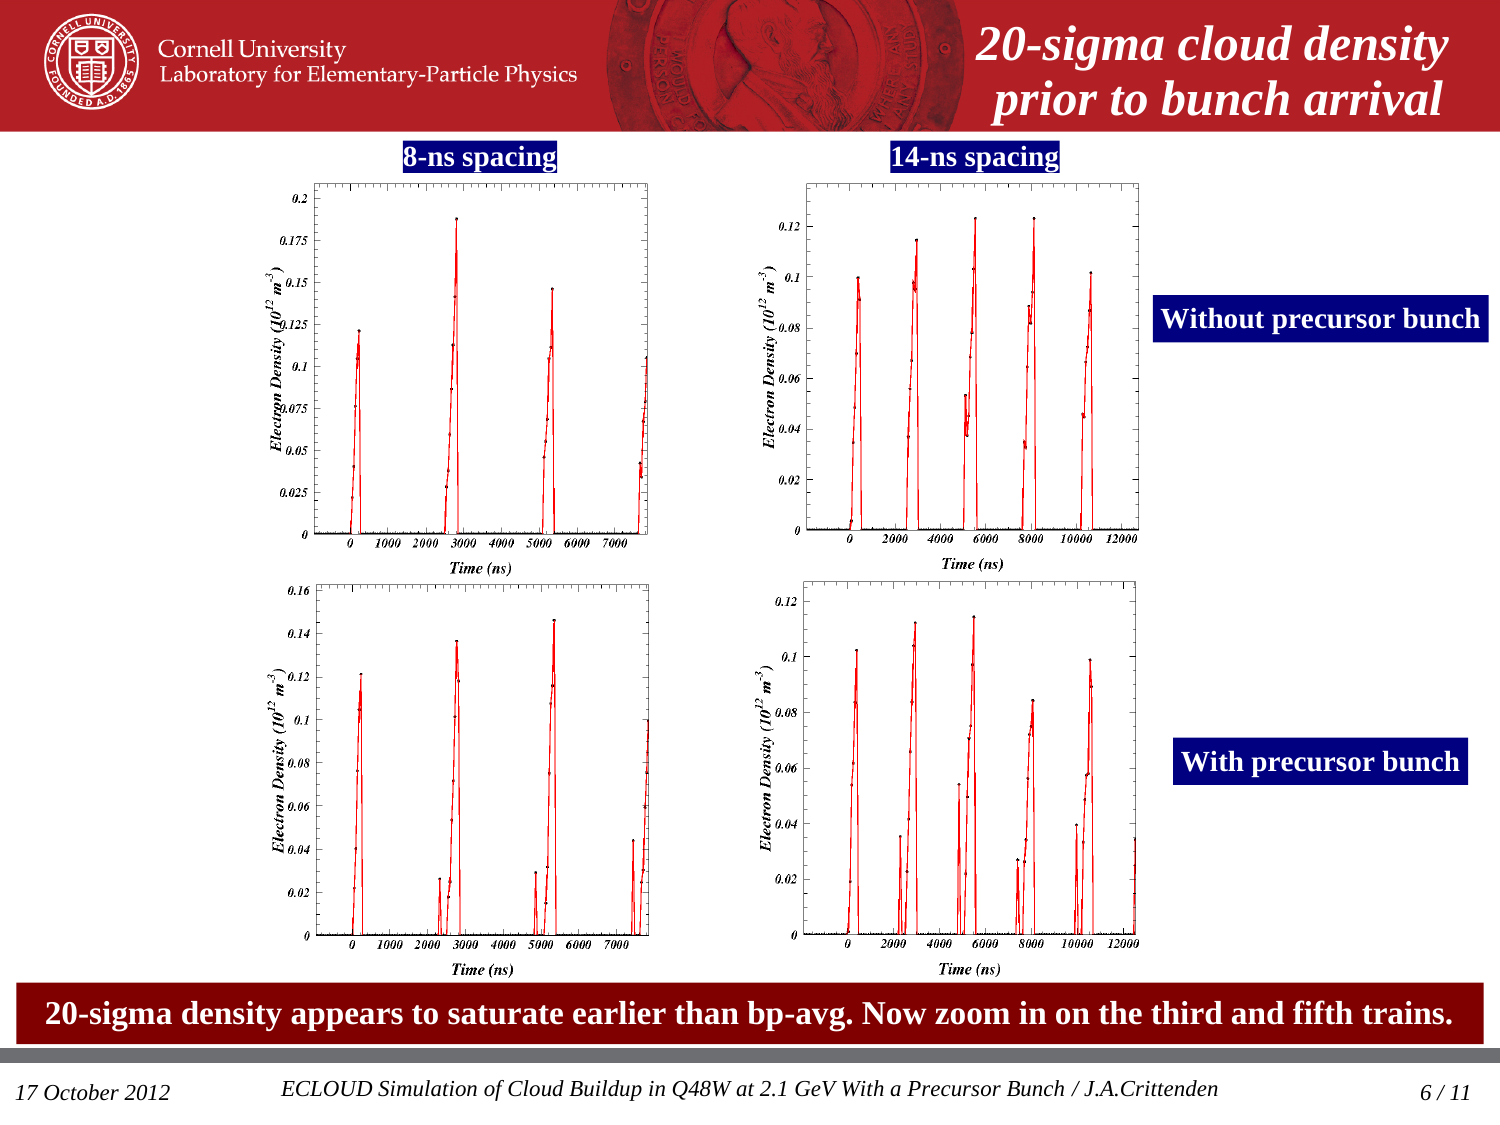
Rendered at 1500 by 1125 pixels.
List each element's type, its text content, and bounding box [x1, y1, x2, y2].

picture [262, 176, 657, 981]
text_box 14-ns spacing [890, 140, 1060, 173]
text_box With precursor bunch [1173, 737, 1469, 785]
text_box 20-sigma density appears to saturate earlier than bp-avg. Now zoom in on the third and fifth trains. [16, 982, 1484, 1045]
title 20-sigma cloud density prior to bunch arrival [937, 7, 1500, 136]
text_box 8-ns spacing [402, 140, 558, 173]
picture [0, 0, 1500, 132]
text_box Without precursor bunch [1152, 295, 1489, 343]
picture [750, 176, 1145, 981]
